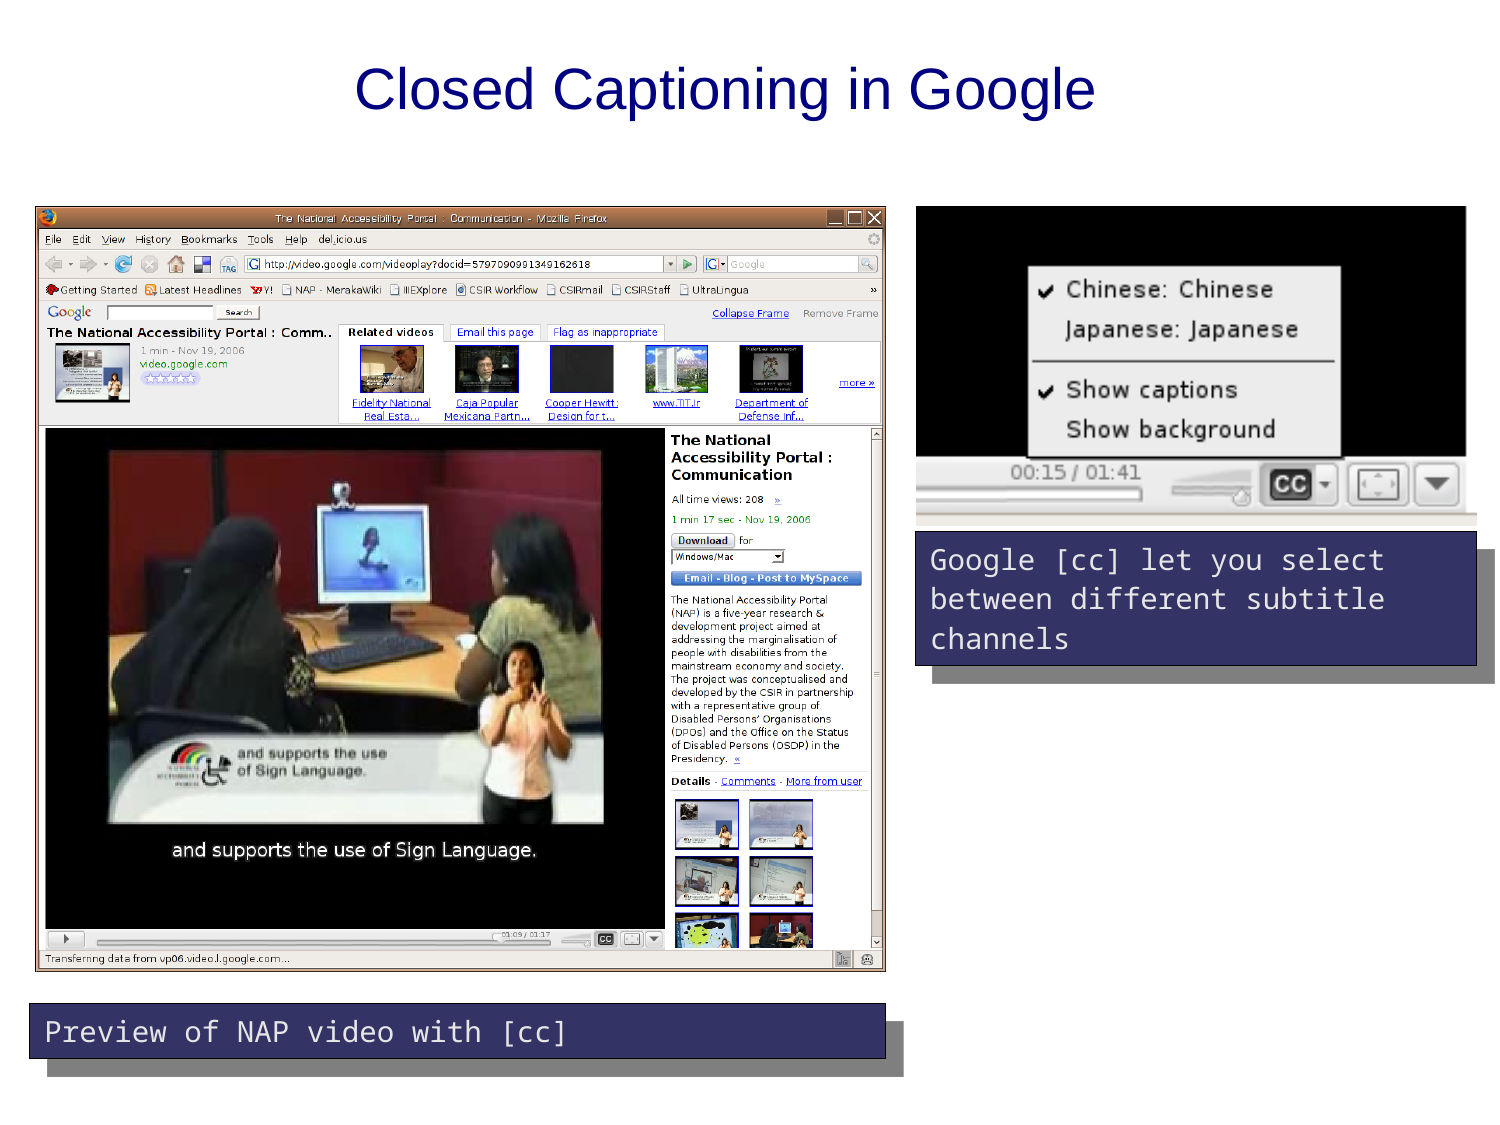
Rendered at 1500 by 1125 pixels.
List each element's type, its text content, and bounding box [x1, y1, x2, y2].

text_box Google [cc] let you select between different subtitle channels [915, 531, 1477, 649]
picture [0, 206, 1306, 1125]
picture [916, 206, 1477, 526]
title Closed Captioning in Google [88, 0, 1364, 178]
text_box Preview of NAP video with [cc] [29, 1003, 886, 1053]
